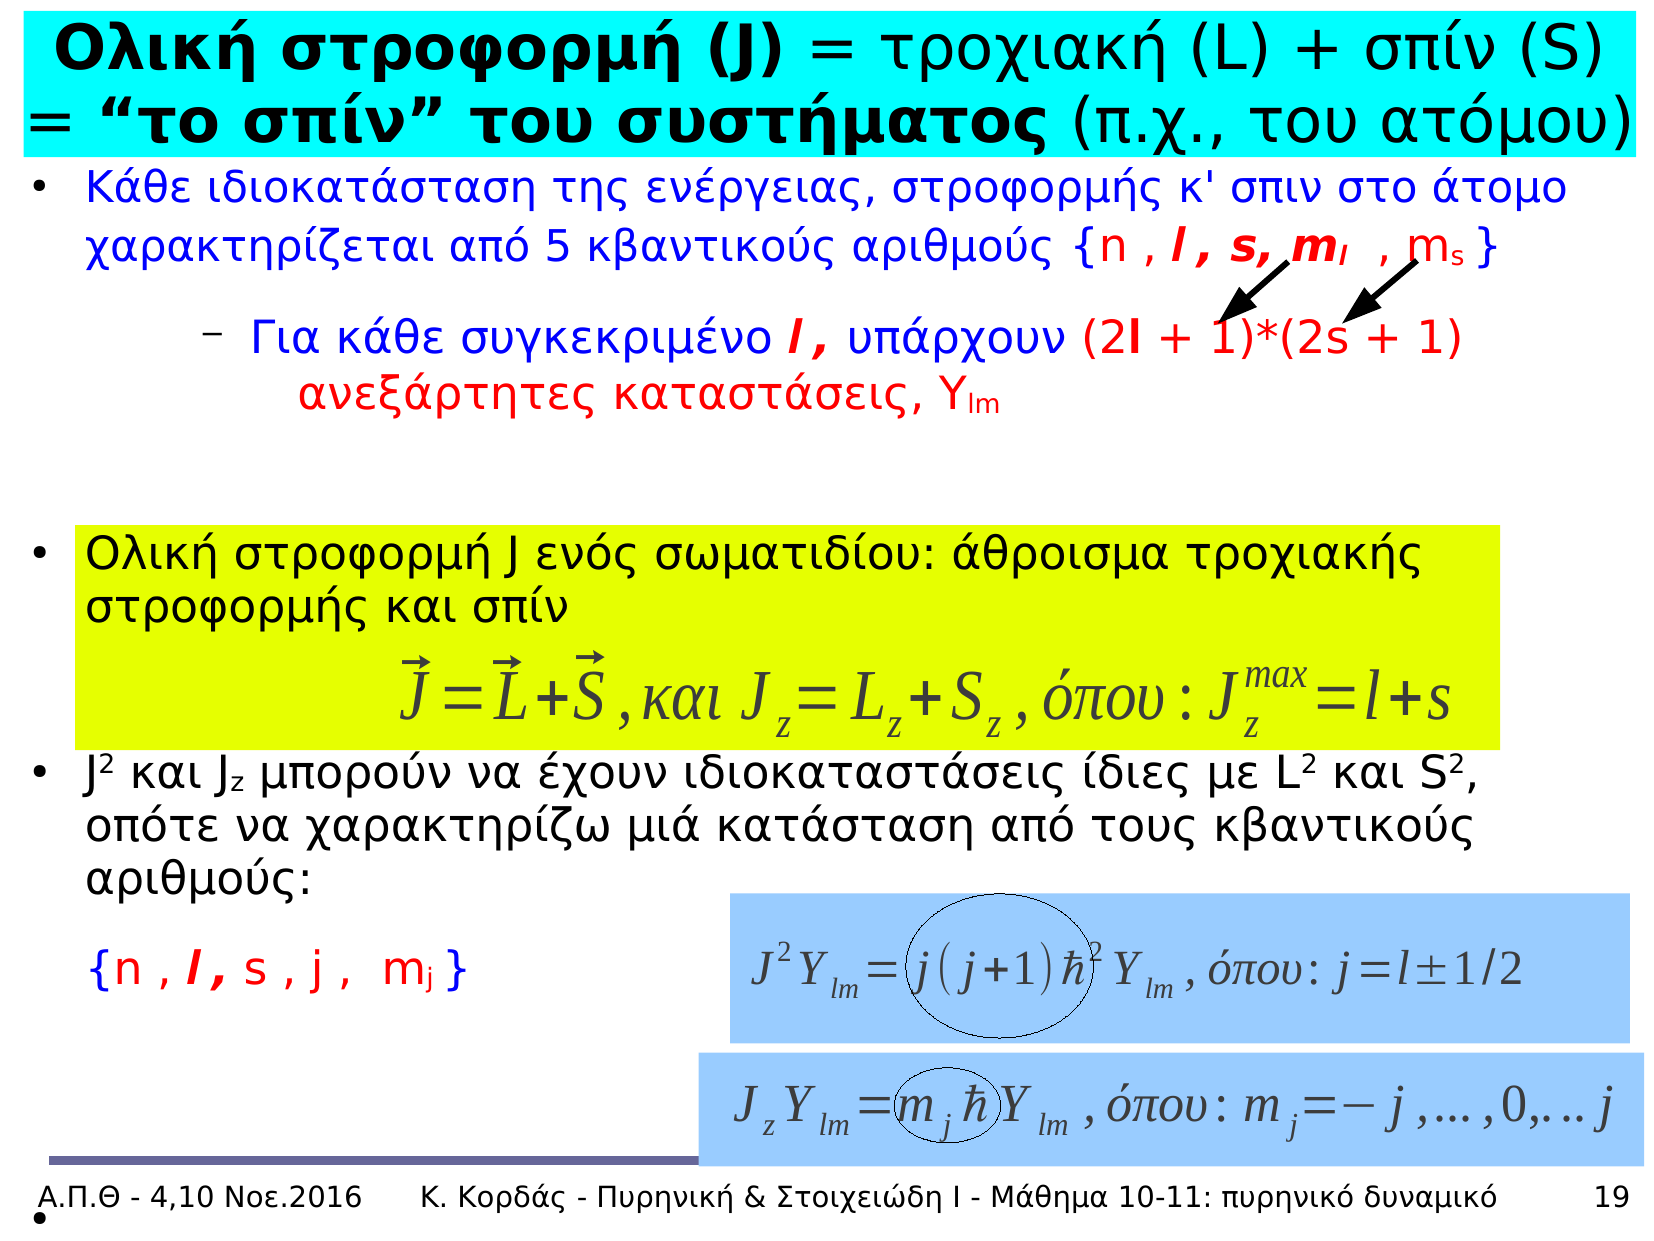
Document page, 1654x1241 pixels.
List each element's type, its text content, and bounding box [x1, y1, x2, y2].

chart [383, 647, 1477, 748]
title Ολική στροφορμή (J) = τροχιακή (L) + σπίν (S) = “το σπίν” του συστήματος (π.χ., του ατόμου) [23, 10, 1637, 158]
chart [734, 934, 1539, 1007]
text_box [698, 1052, 1645, 1167]
chart [717, 1071, 1630, 1145]
text_box [730, 893, 1630, 1044]
list Κάθε ιδιοκατάσταση της ενέργειας, στροφορμής κ' σπιν στο άτομο χαρακτηρίζεται από 5 κβαντικούς αριθμούς {n , l , s, ml , ms } Για κάθε συγκεκριμένο l , υπάρχουν (2l + 1)*(2s + 1) ανεξάρτητες καταστάσεις, Υlm Ολική στροφορμή J ενός σωματιδίου: άθροισμα τροχιακής στροφορμής και σπίν J2 και Jz μπορούν να έχουν ιδιοκαταστάσεις ίδιες με L2 και S2, οπότε να χαρακτηρίζω μιά κατάσταση από τους κβαντικούς αριθμούς: {n , l , s , j , mj } [13, 161, 1629, 1241]
